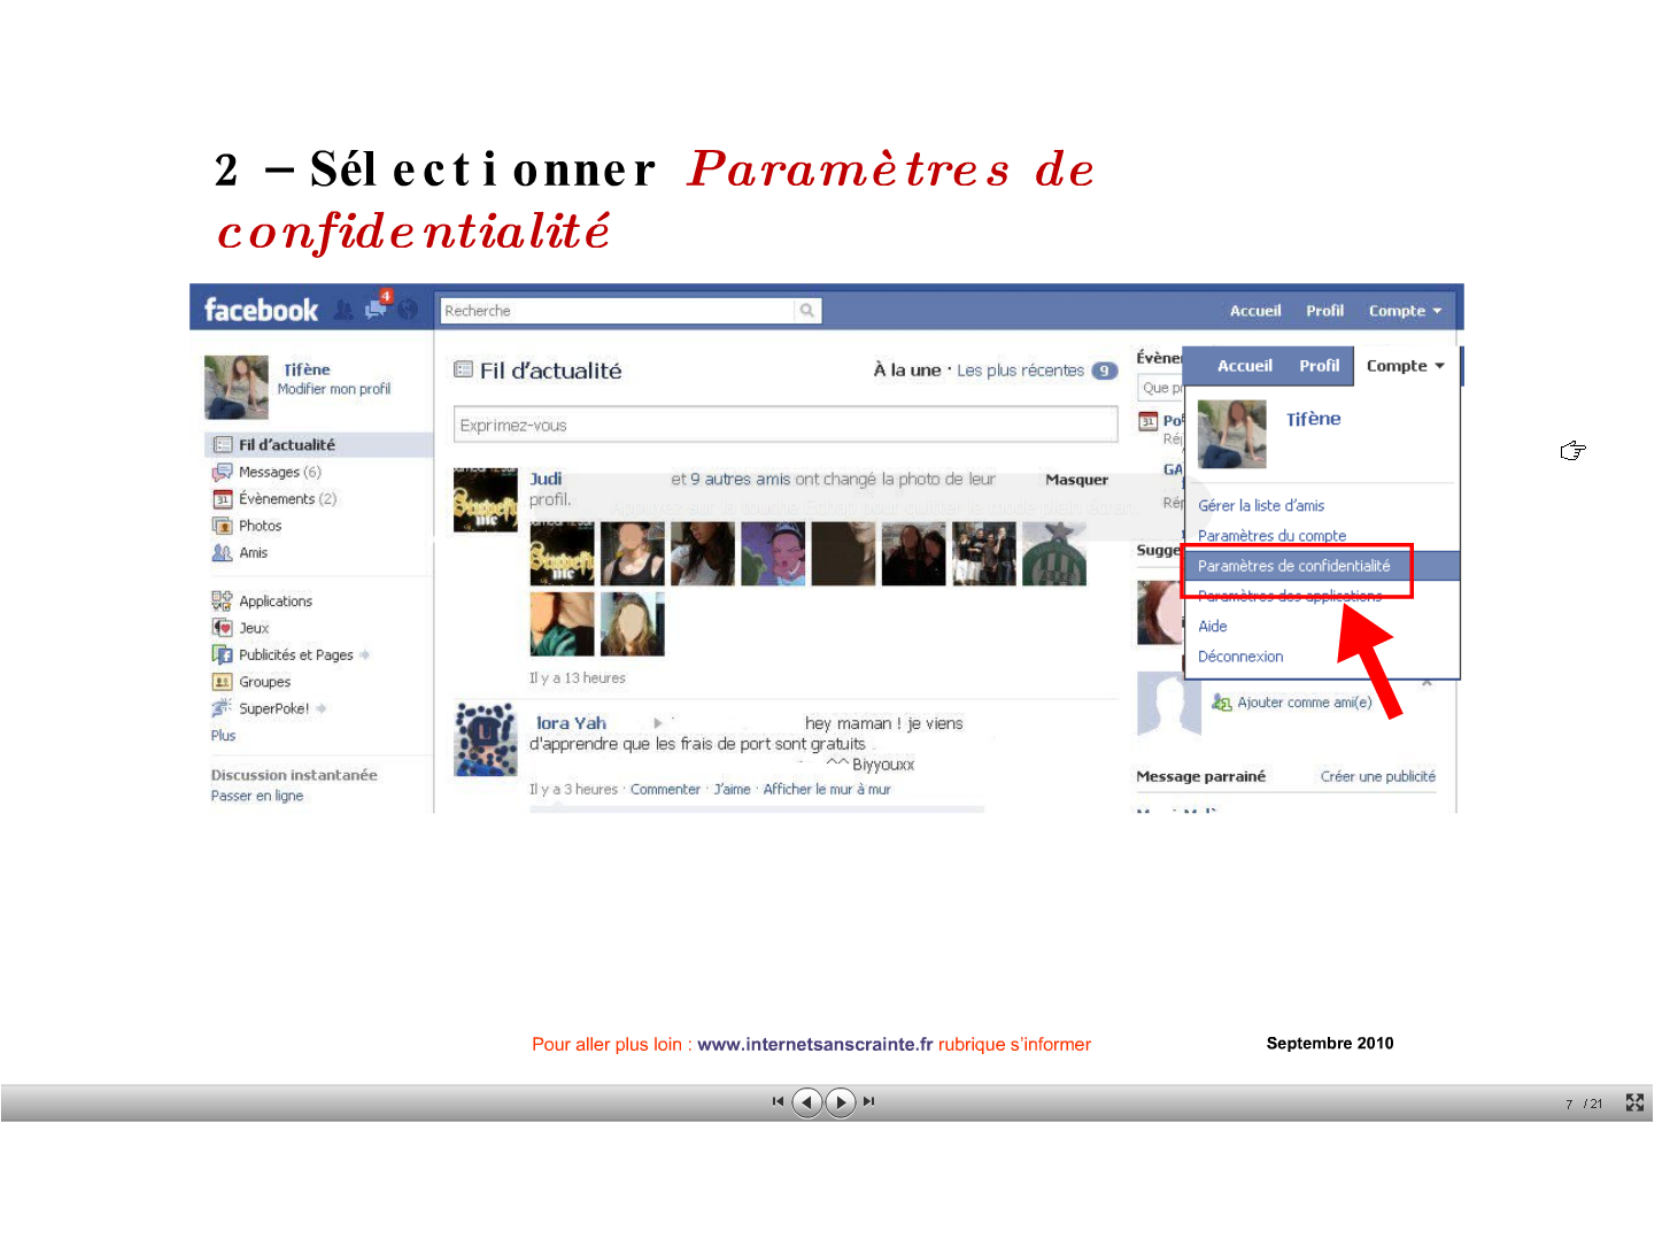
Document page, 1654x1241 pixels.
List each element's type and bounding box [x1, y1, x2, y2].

picture [0, 88, 1654, 1123]
